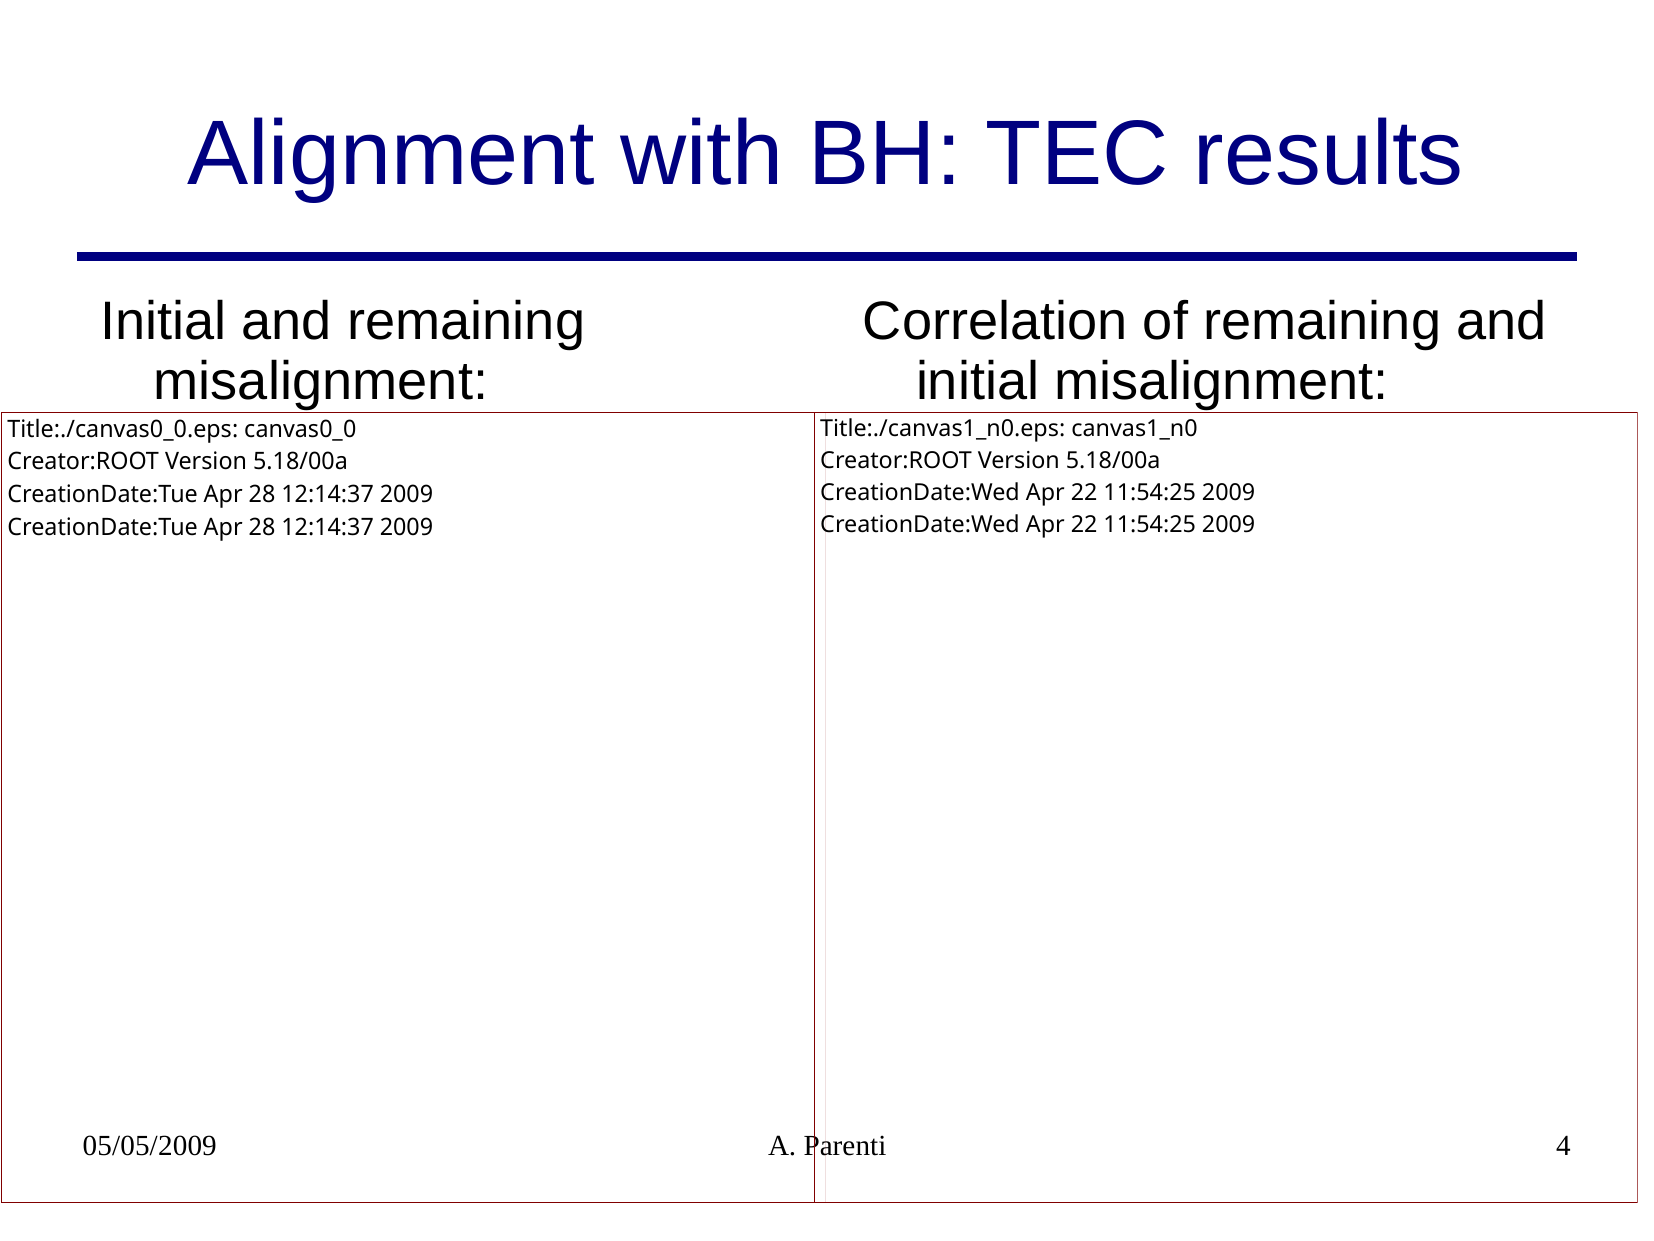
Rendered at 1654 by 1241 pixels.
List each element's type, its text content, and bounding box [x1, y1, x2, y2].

list Correlation of remaining and initial misalignment: [845, 290, 1572, 1094]
list Initial and remaining misalignment: [82, 290, 809, 410]
picture [0, 410, 1638, 1203]
title Alignment with BH: TEC results [82, 49, 1571, 257]
